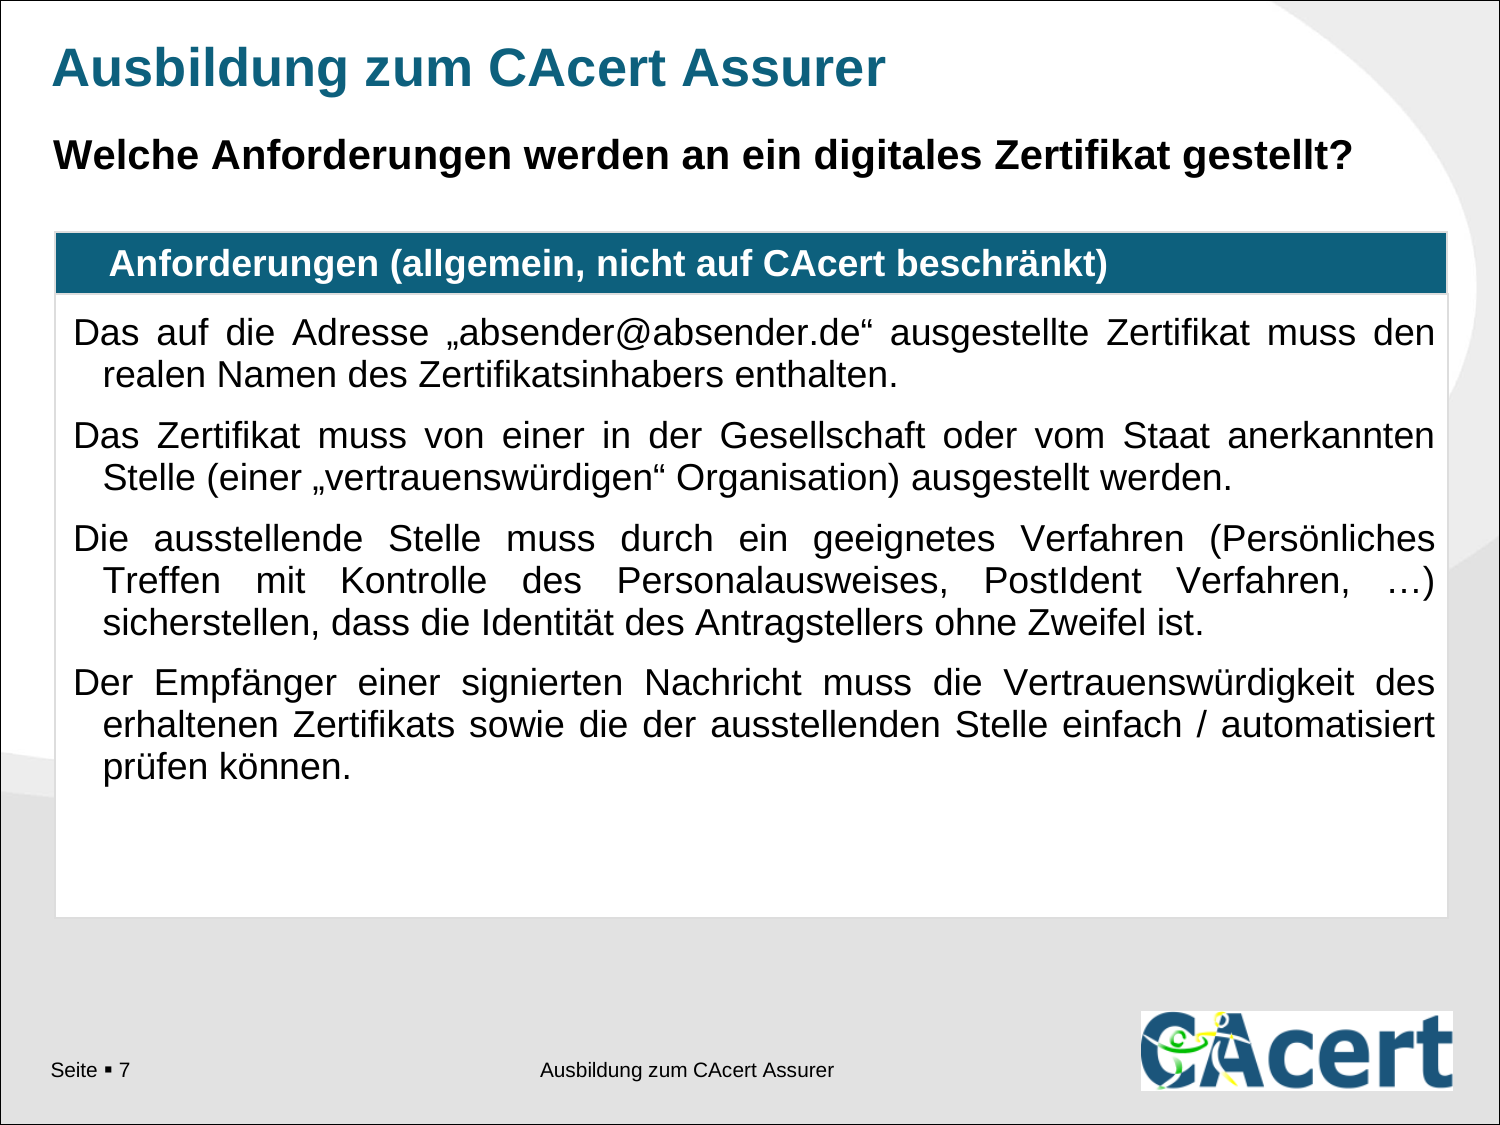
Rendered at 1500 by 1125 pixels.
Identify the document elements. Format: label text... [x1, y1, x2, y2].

text_box Welche Anforderungen werden an ein digitales Zertifikat gestellt? [53, 125, 1448, 185]
title Ausbildung zum CAcert Assurer [51, 19, 1450, 118]
text_box Anforderungen (allgemein, nicht auf CAcert beschränkt) [55, 232, 1447, 294]
picture [1, 1, 1499, 1124]
text_box Das auf die Adresse „absender@absender.de“ ausgestellte Zertifikat muss den realen Namen des Zertifikatsinhabers enthalten. Das Zertifikat muss von einer in der Gesellschaft oder vom Staat anerkannten Stelle (einer „vertrauenswürdigen“ Organisation) ausgestellt werden. Die ausstellende Stelle muss durch ein geeignetes Verfahren (Persönliches Treffen mit Kontrolle des Personalausweises, PostIdent Verfahren, …) sicherstellen, dass die Identität des Antragstellers ohne Zweifel ist. Der Empfänger einer signierten Nachricht muss die Vertrauenswürdigkeit des erhaltenen Zertifikats sowie die der ausstellenden Stelle einfach / automatisiert prüfen können. [55, 294, 1448, 919]
